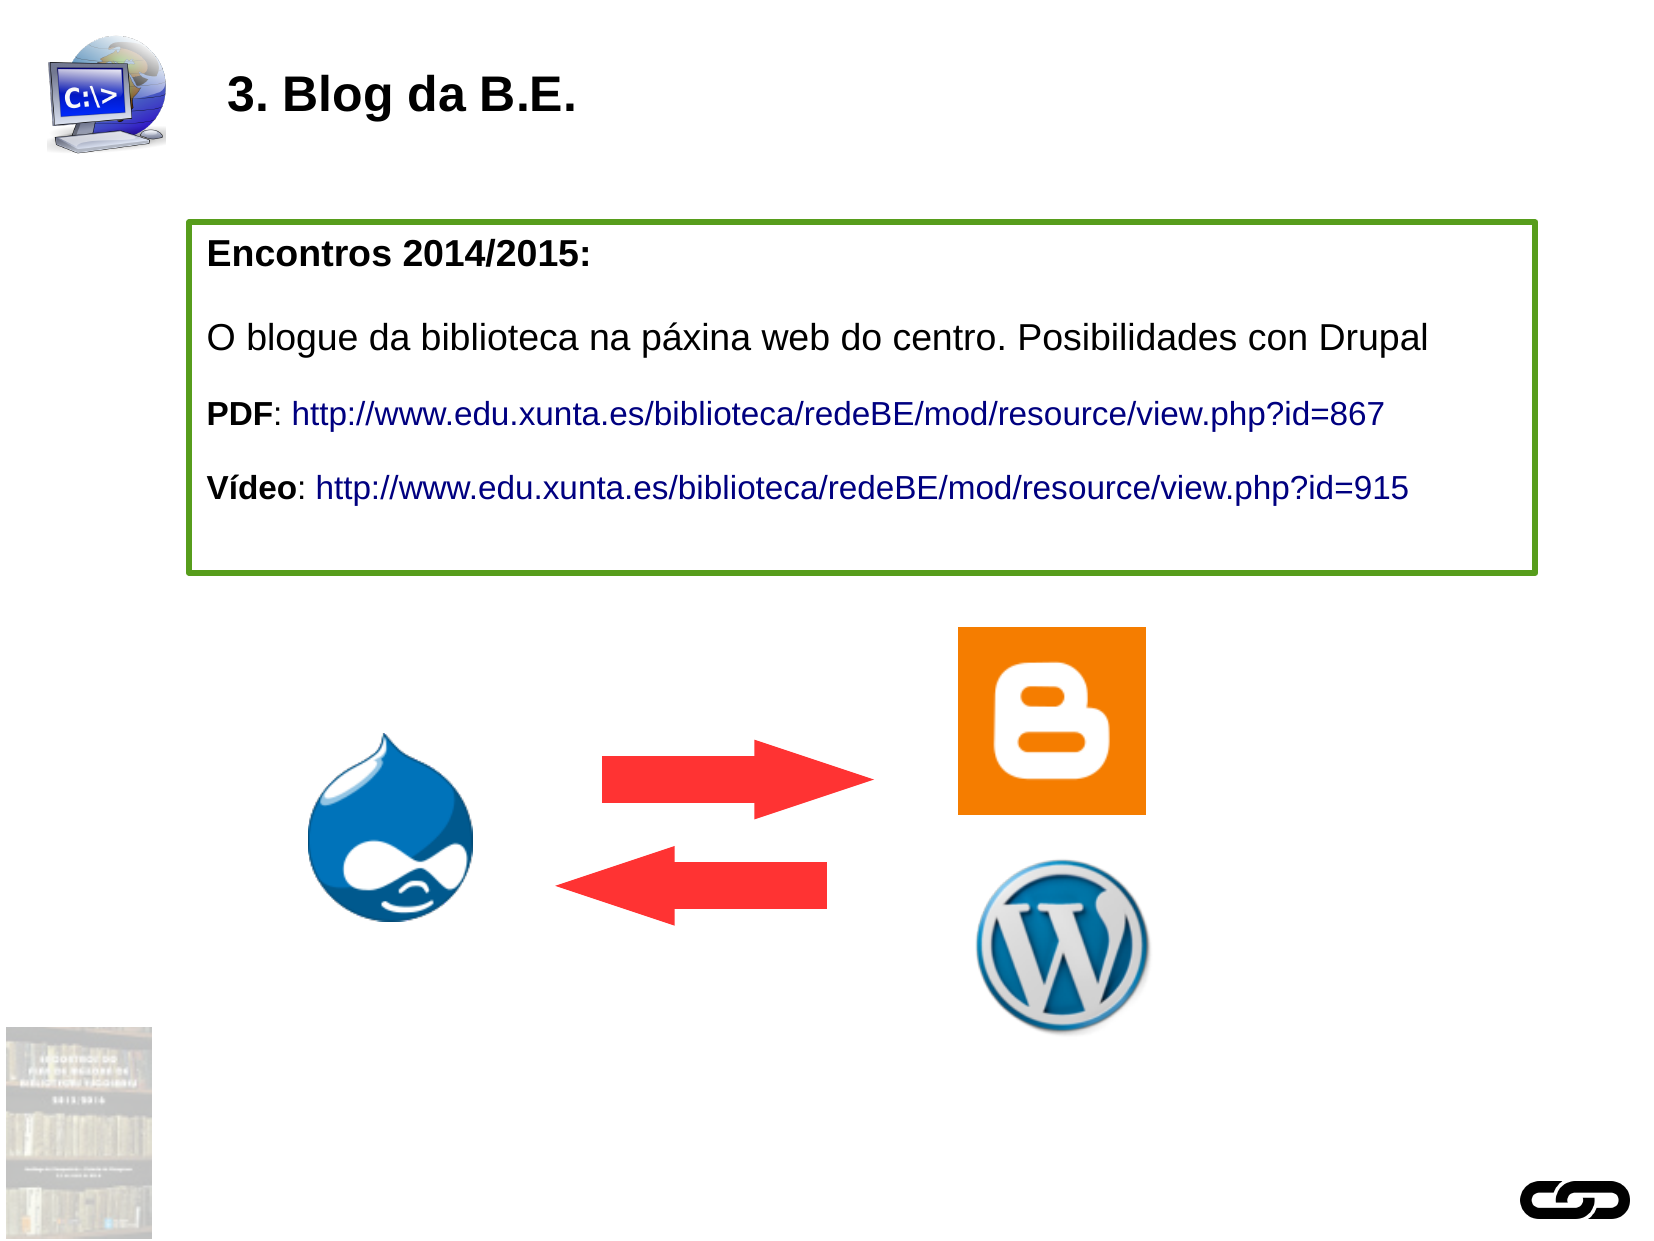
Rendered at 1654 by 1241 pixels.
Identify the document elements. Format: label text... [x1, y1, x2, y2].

picture [968, 853, 1156, 1040]
picture [47, 35, 166, 154]
picture [308, 733, 473, 922]
text_box 3. Blog da B.E. [212, 59, 1075, 130]
picture [6, 1027, 152, 1239]
text_box Encontros 2014/2015: O blogue da biblioteca na páxina web do centro. Posibilidades con Drupal PDF: http://www.edu.xunta.es/biblioteca/redeBE/mod/resource/view.php?id=867 Vídeo: http://www.edu.xunta.es/biblioteca/redeBE/mod/resource/view.php?id=915 [188, 222, 1536, 573]
picture [1520, 1181, 1630, 1220]
picture [958, 627, 1146, 815]
